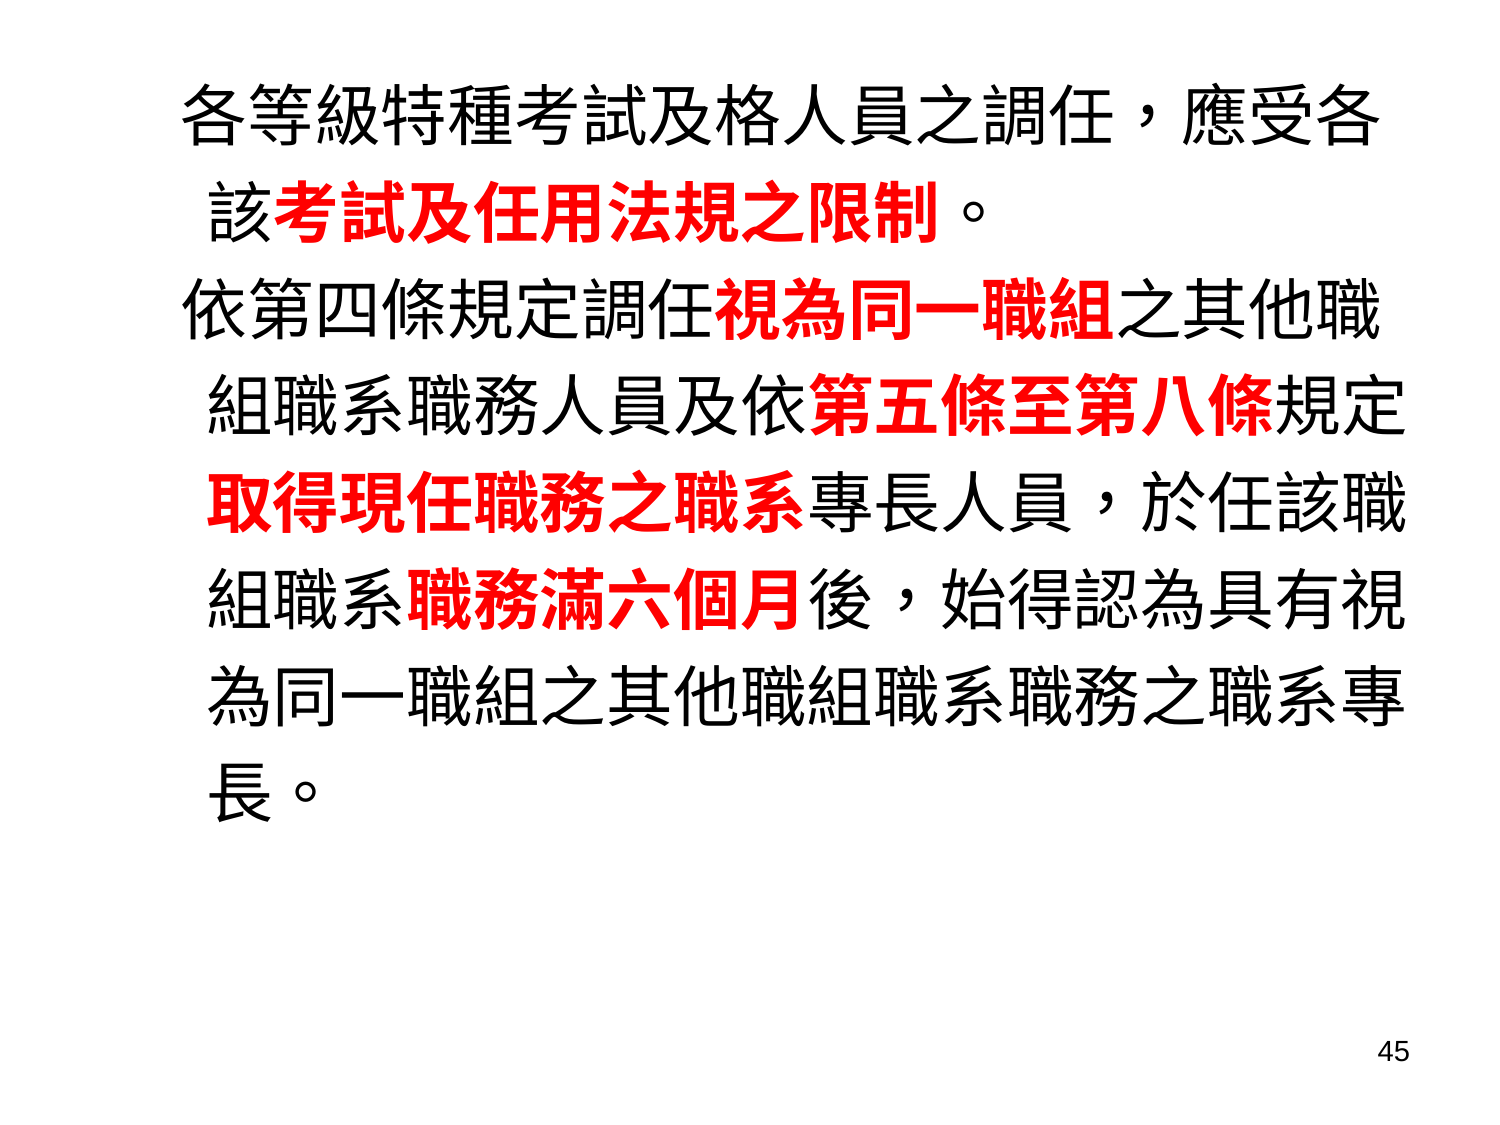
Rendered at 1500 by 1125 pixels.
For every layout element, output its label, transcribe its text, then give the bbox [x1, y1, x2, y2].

list 各等級特種考試及格人員之調任，應受各 該考試及任用法規之限制。 依第四條規定調任視為同一職組之其他職 組職系職務人員及依第五條至第八條規定 取得現任職務之職系專長人員，於任該職 組職系職務滿六個月後，始得認為具有視 為同一職組之其他職組職系職務之職系專 長。 [75, 66, 1426, 1005]
